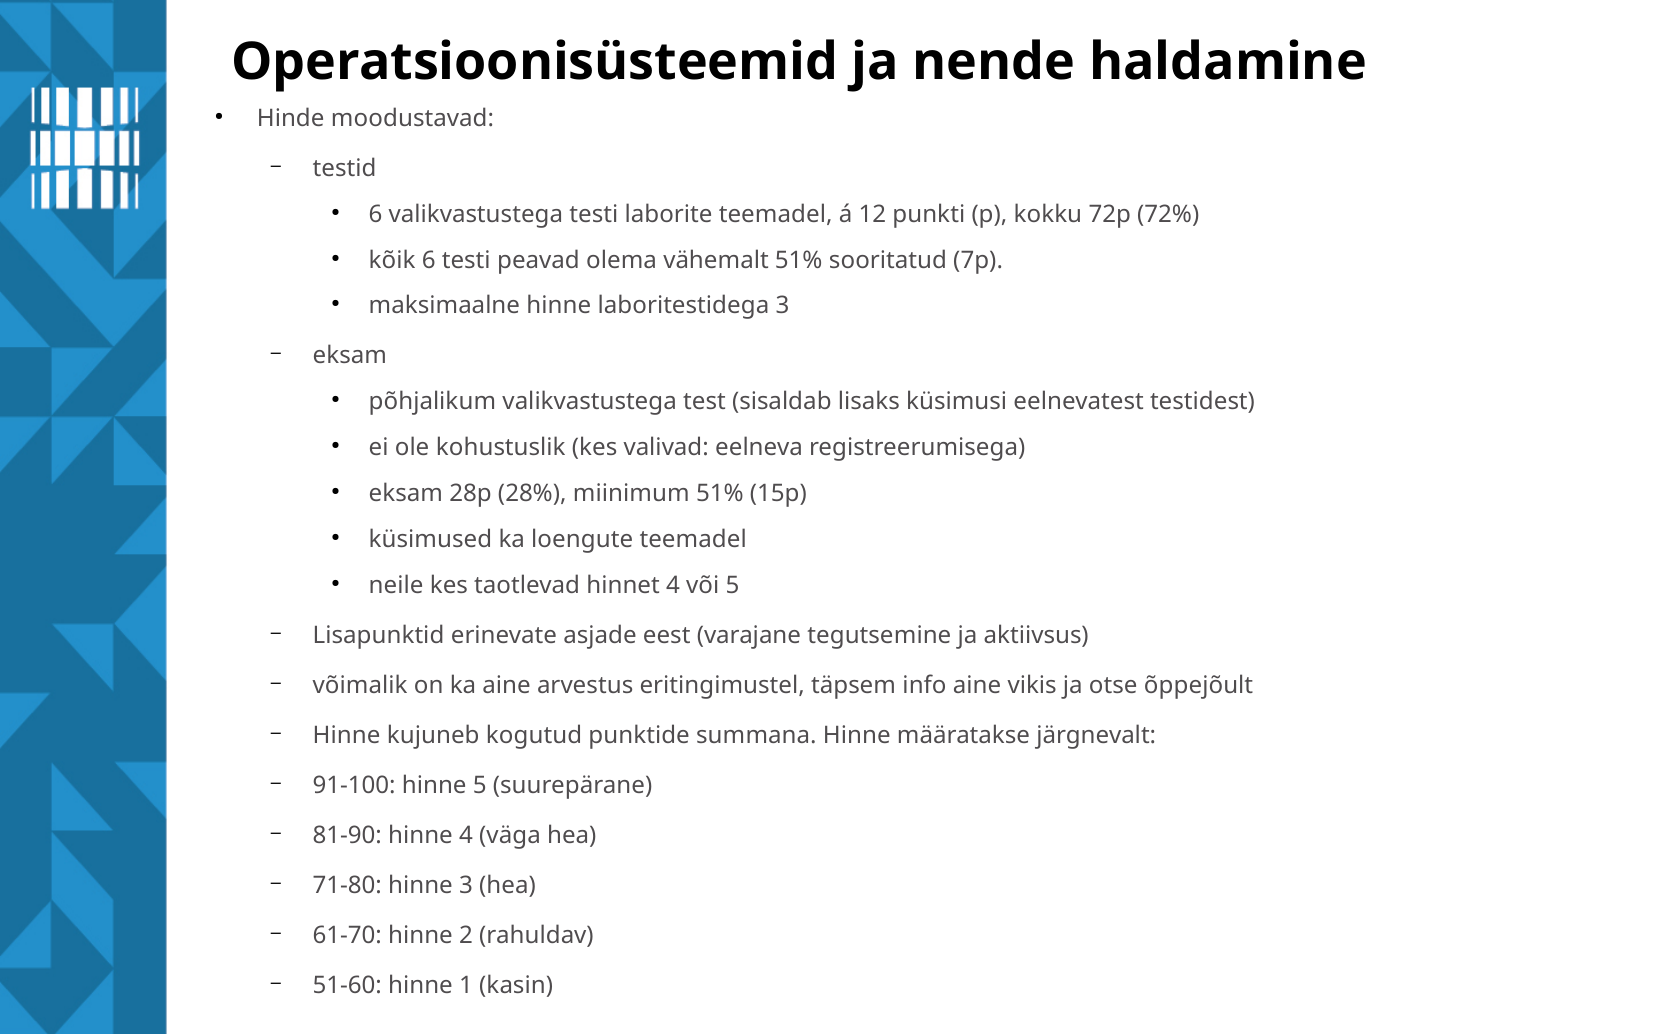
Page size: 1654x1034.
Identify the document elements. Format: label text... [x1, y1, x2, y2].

picture [42, 108, 132, 208]
list Hinde moodustavad: testid 6 valikvastustega testi laborite teemadel, á 12 punkti (p), kokku 72p (72%) kõik 6 testi peavad olema vähemalt 51% sooritatud (7p). maksimaalne hinne laboritestidega 3 eksam põhjalikum valikvastustega test (sisaldab lisaks küsimusi eelnevatest testidest) ei ole kohustuslik (kes valivad: eelneva registreerumisega) eksam 28p (28%), miinimum 51% (15p) küsimused ka loengute teemadel neile kes taotlevad hinnet 4 või 5 Lisapunktid erinevate asjade eest (varajane tegutsemine ja aktiivsus) võimalik on ka aine arvestus eritingimustel, täpsem info aine vikis ja otse õppejõult Hinne kujuneb kogutud punktide summana. Hinne määratakse järgnevalt: 91-100: hinne 5 (suurepärane) 81-90: hinne 4 (väga hea) 71-80: hinne 3 (hea) 61-70: hinne 2 (rahuldav) 51-60: hinne 1 (kasin) [200, 100, 1607, 1004]
list Operatsioonisüsteemid ja nende haldamine [231, 23, 1536, 101]
